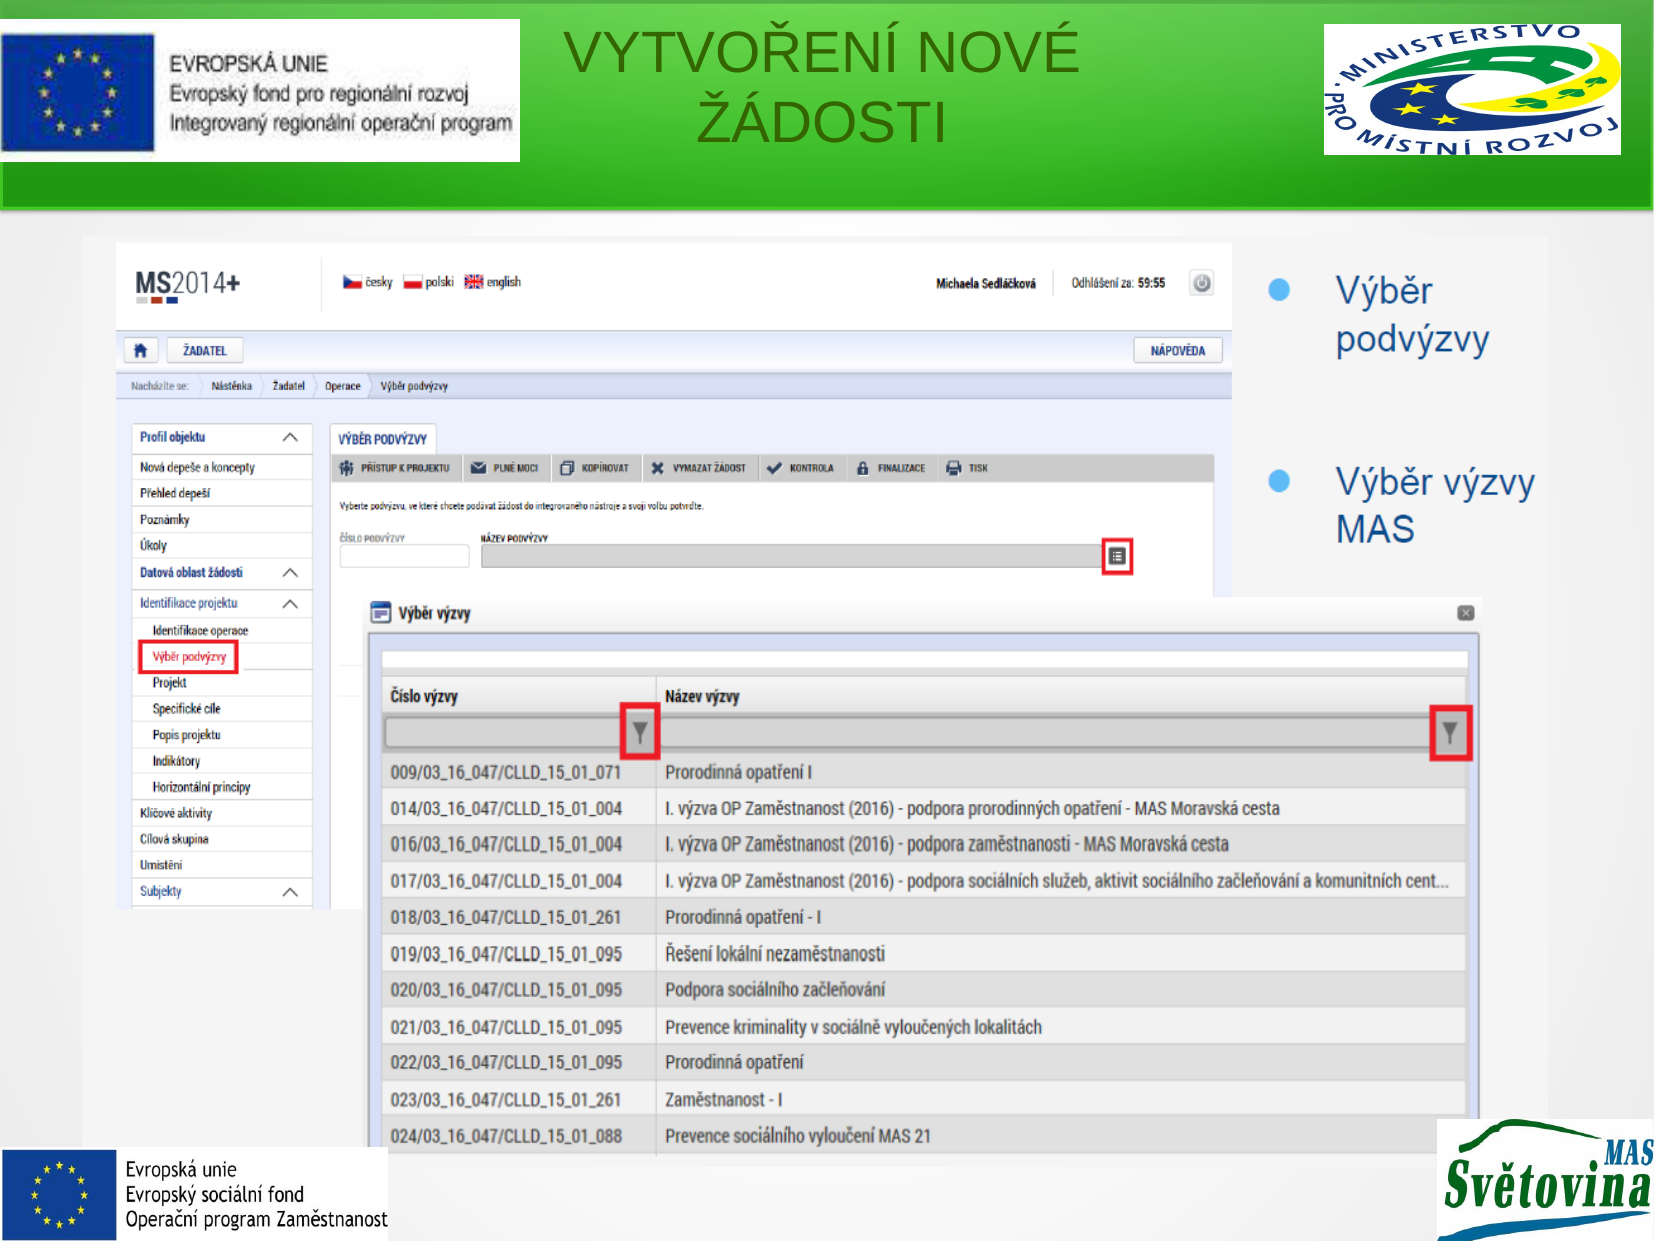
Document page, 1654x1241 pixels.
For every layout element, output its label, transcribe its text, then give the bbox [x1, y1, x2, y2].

picture [0, 236, 1654, 1241]
title VYTVOŘENÍ NOVÉ ŽÁDOSTI [467, 13, 1178, 155]
picture [0, 19, 520, 162]
picture [1324, 24, 1621, 155]
